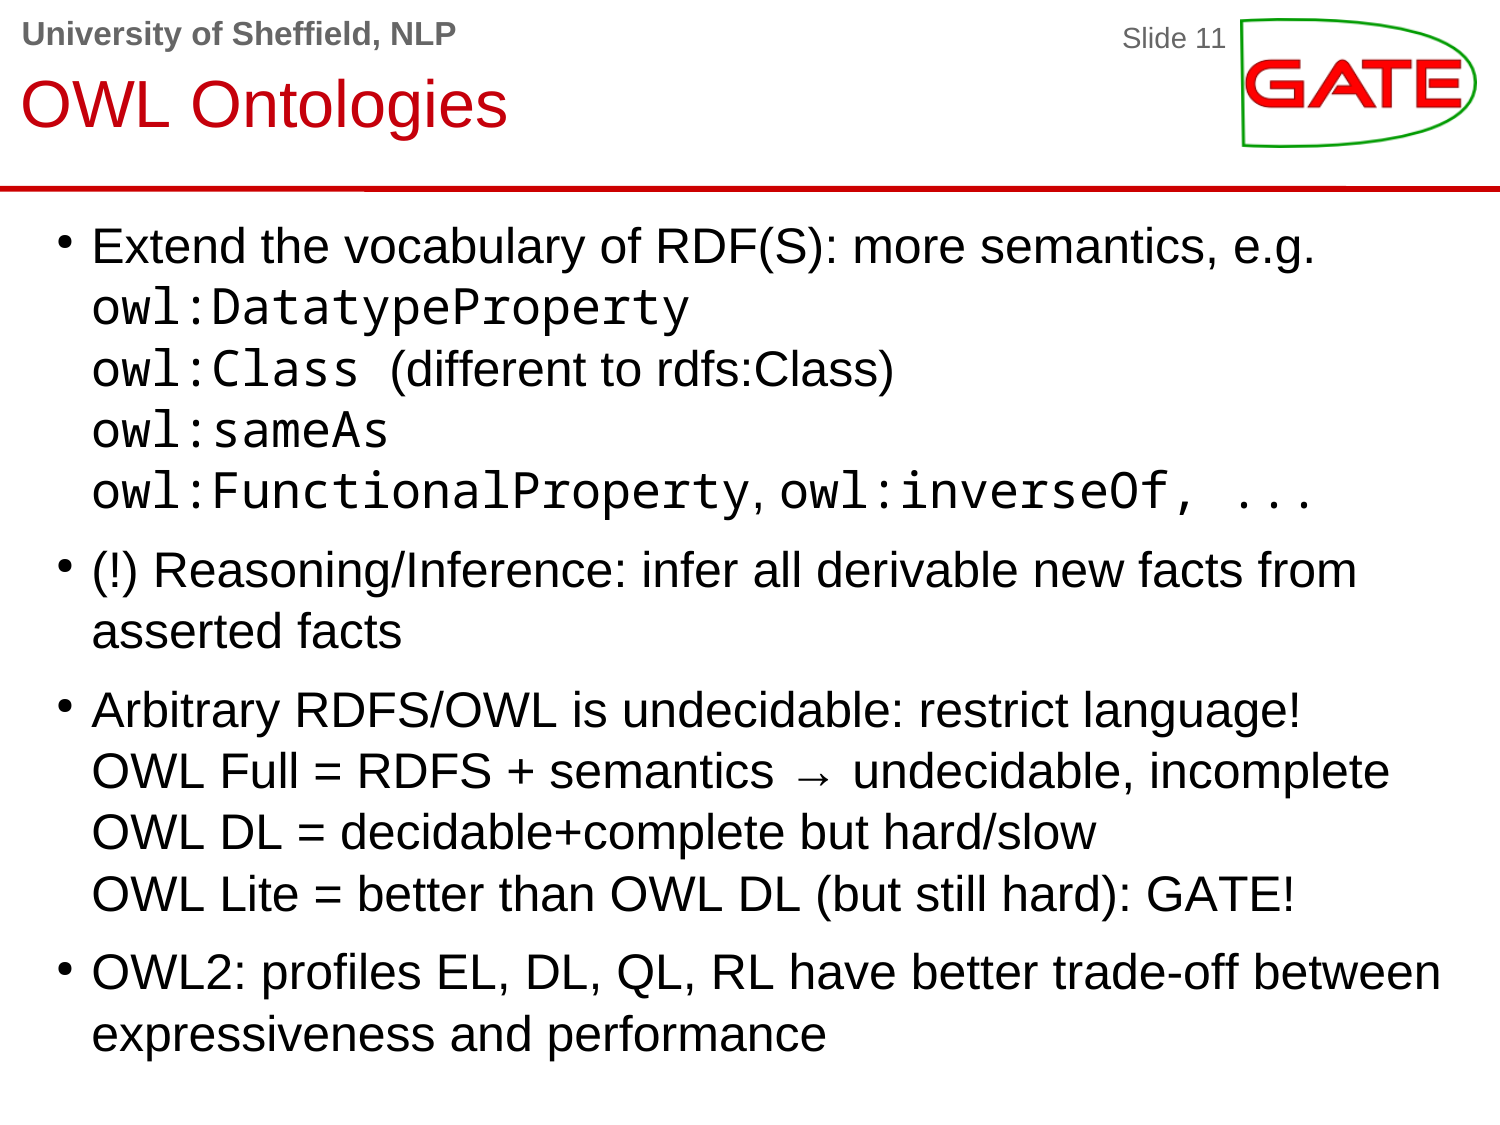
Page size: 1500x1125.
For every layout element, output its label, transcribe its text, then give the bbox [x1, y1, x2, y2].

list Extend the vocabulary of RDF(S): more semantics, e.g. owl:DatatypeProperty owl:Class (different to rdfs:Class) owl:sameAs owl:FunctionalProperty, owl:inverseOf, ... (!) Reasoning/Inference: infer all derivable new facts from asserted facts Arbitrary RDFS/OWL is undecidable: restrict language! OWL Full = RDFS + semantics → undecidable, incomplete OWL DL = decidable+complete but hard/slow OWL Lite = better than OWL DL (but still hard): GATE! OWL2: profiles EL, DL, QL, RL have better trade-off between expressiveness and performance [0, 212, 1500, 1099]
title OWL Ontologies [20, 44, 1240, 166]
picture [1240, 18, 1477, 148]
